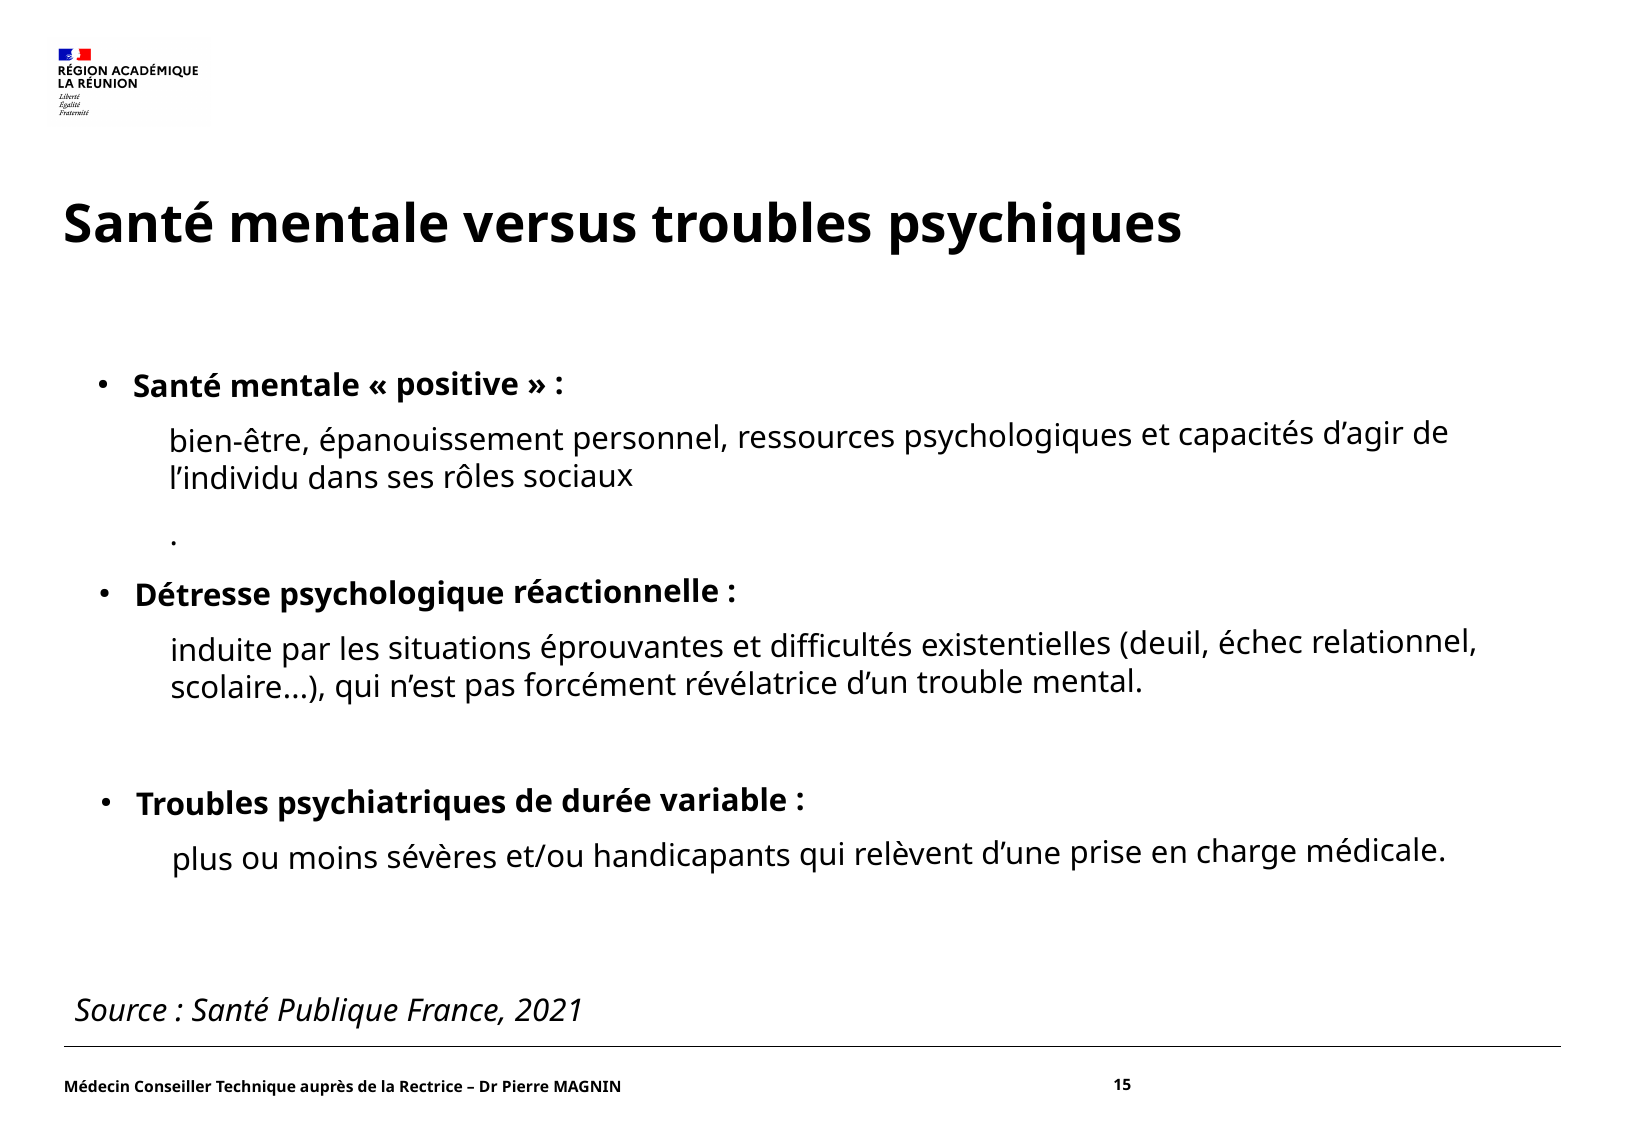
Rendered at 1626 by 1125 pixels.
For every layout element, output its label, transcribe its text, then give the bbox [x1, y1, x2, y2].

list Santé mentale « positive » : bien-être, épanouissement personnel, ressources psychologiques et capacités d’agir de l’individu dans ses rôles sociaux . Détresse psychologique réactionnelle : induite par les situations éprouvantes et difficultés existentielles (deuil, échec relationnel, scolaire...), qui n’est pas forcément révélatrice d’un trouble mental. Troubles psychiatriques de durée variable : plus ou moins sévères et/ou handicapants qui relèvent d’une prise en charge médicale. [61, 295, 1559, 963]
title Santé mentale versus troubles psychiques [63, 196, 1562, 272]
text_box Source : Santé Publique France, 2021 [59, 980, 804, 1034]
picture [47, 37, 211, 127]
text_box Médecin Conseiller Technique auprès de la Rectrice – Dr Pierre MAGNIN [64, 1046, 1114, 1125]
text_box 33 [1114, 1046, 1354, 1125]
